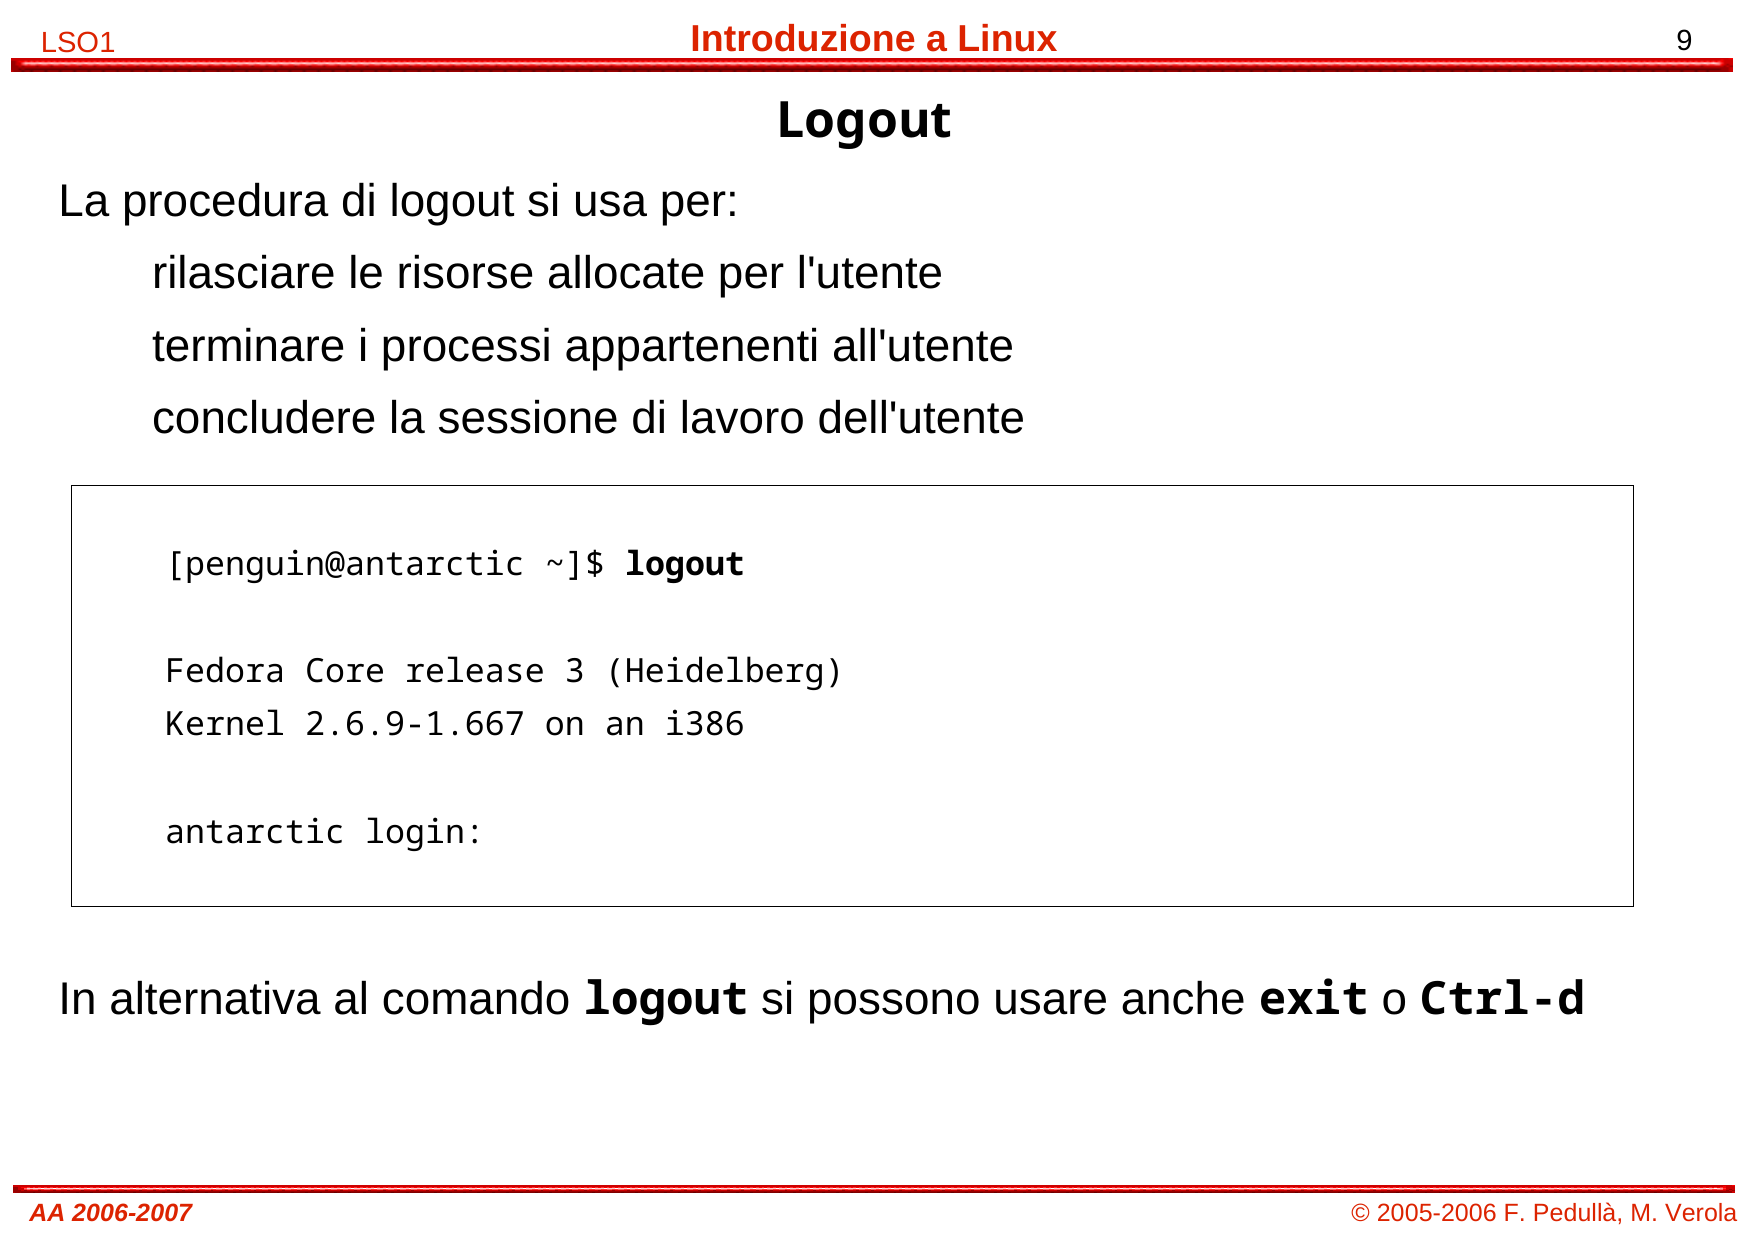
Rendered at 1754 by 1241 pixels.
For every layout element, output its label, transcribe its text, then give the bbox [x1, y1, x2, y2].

text_box [penguin@antarctic ~]$ logout Fedora Core release 3 (Heidelberg) Kernel 2.6.9-1.667 on an i386 antarctic login: [71, 485, 1634, 838]
title Logout [28, 72, 1702, 168]
picture [13, 1185, 1735, 1193]
list La procedura di logout si usa per: rilasciare le risorse allocate per l'utente terminare i processi appartenenti all'utente concludere la sessione di lavoro dell'utente In alternativa al comando logout si possono usare anche exit o Ctrl-d [58, 171, 1696, 1007]
picture [11, 58, 1733, 72]
